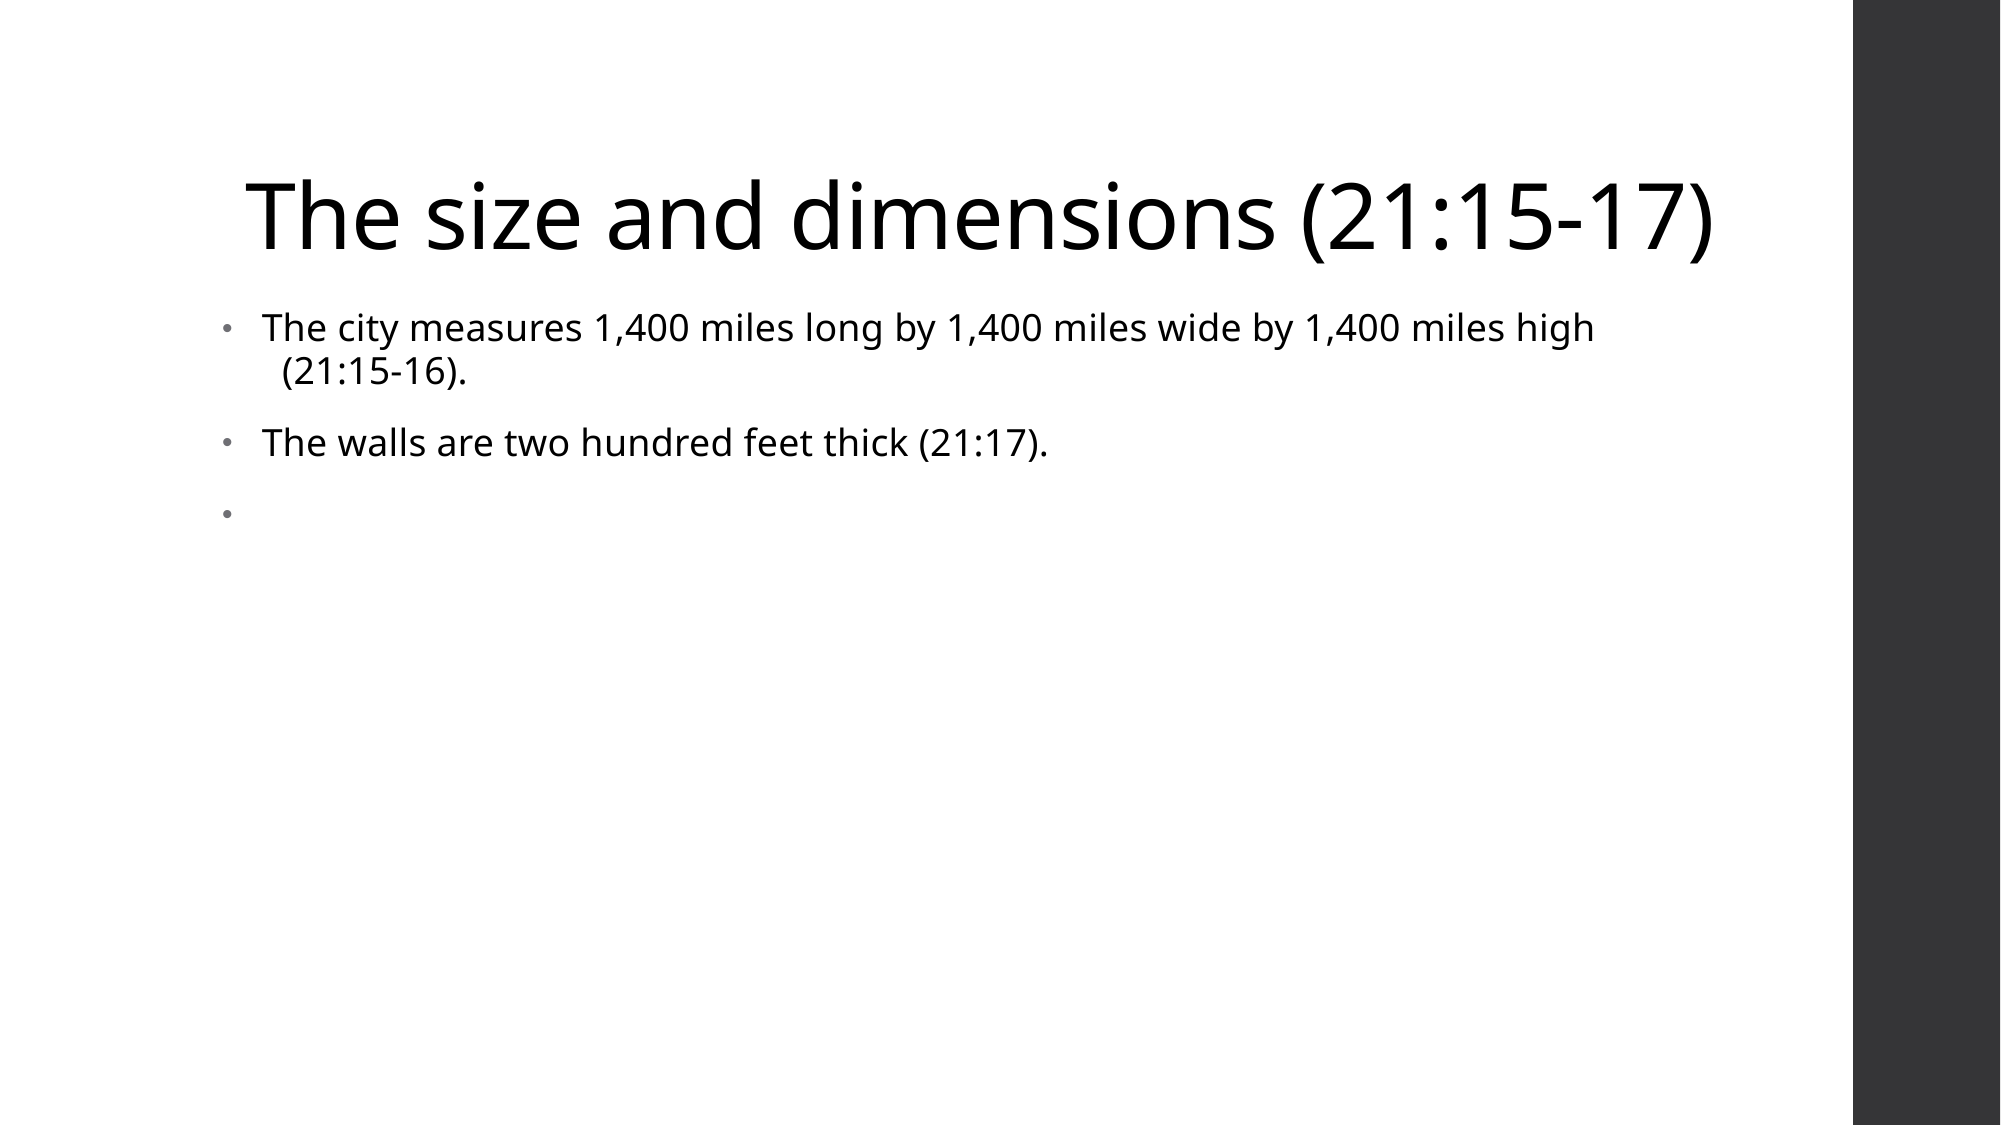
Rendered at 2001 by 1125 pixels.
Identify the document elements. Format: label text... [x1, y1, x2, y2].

list The city measures 1,400 miles long by 1,400 miles wide by 1,400 miles high (21:15-16). The walls are two hundred feet thick (21:17). [206, 299, 1617, 1014]
title The size and dimensions (21:15-17) [206, 60, 1797, 278]
